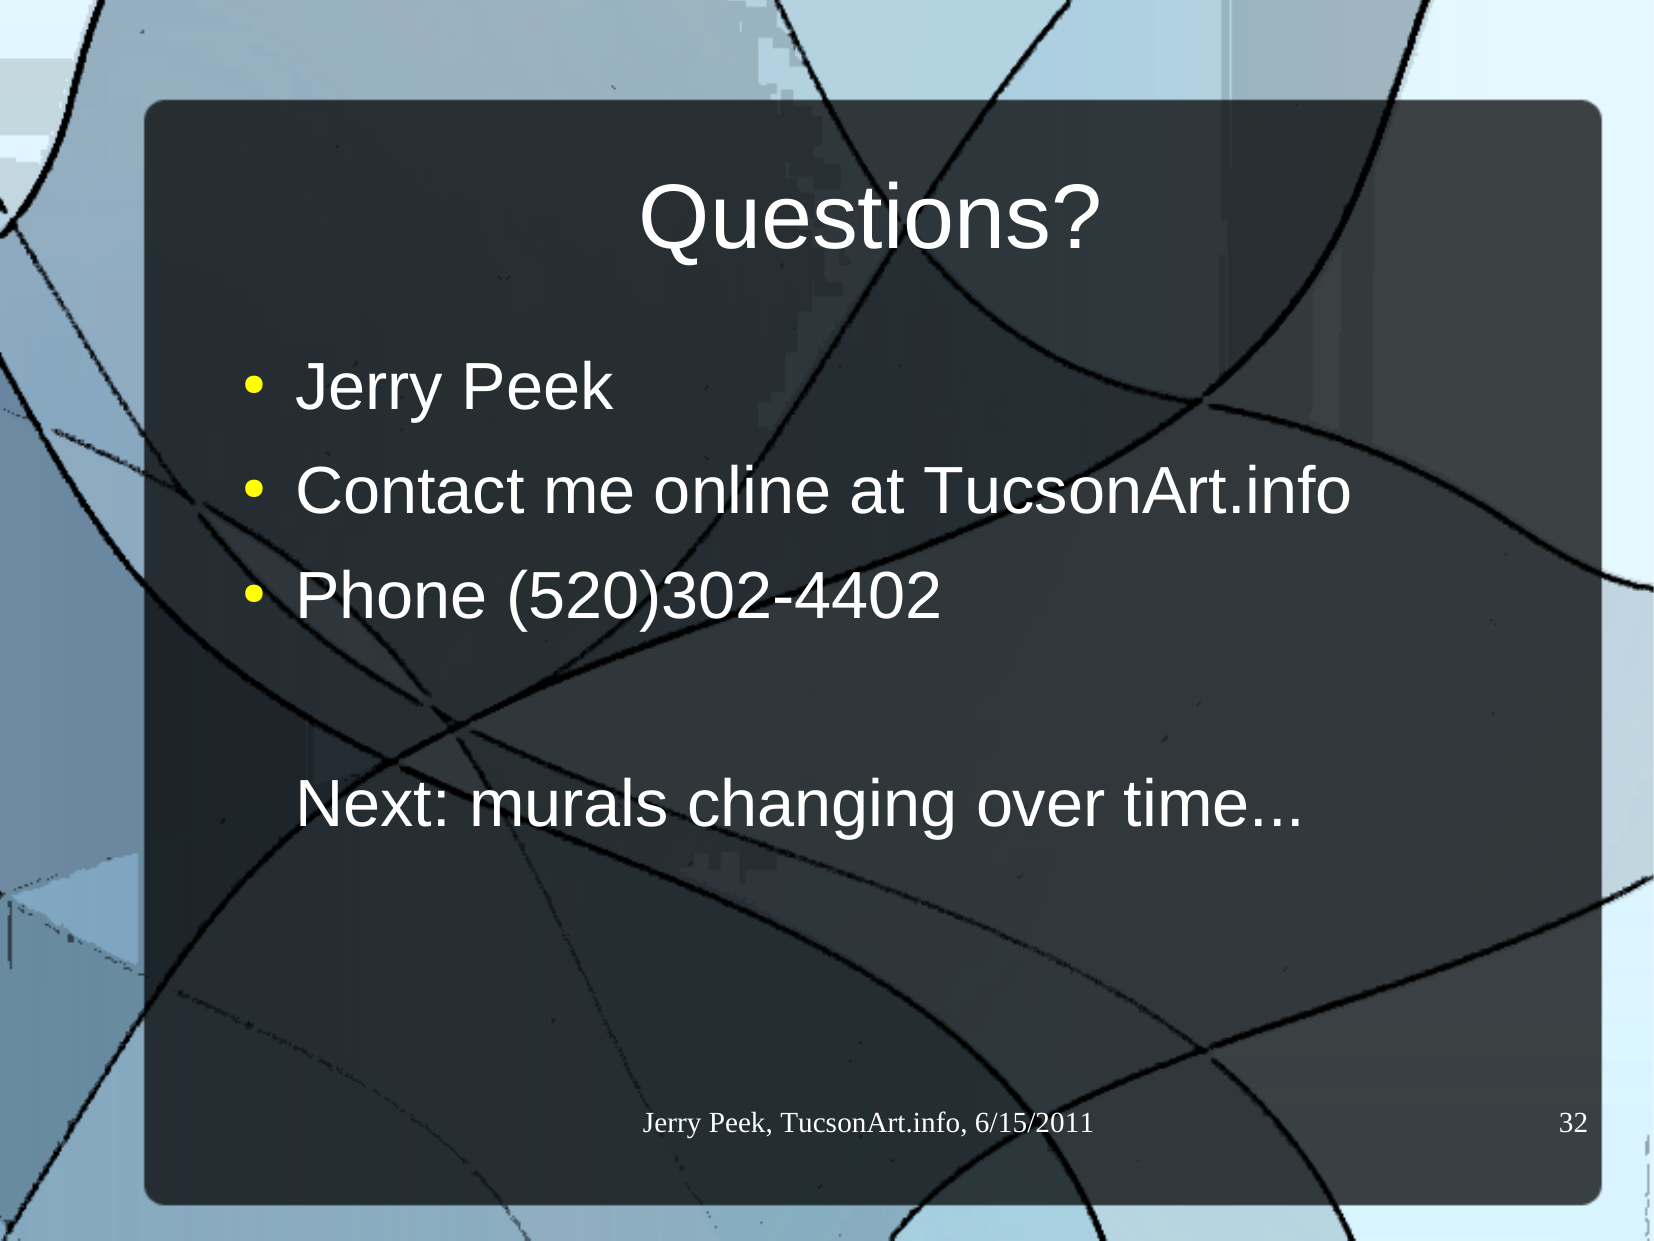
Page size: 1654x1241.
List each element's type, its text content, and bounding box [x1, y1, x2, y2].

picture [0, 0, 1654, 1241]
list Jerry Peek Contact me online at TucsonArt.info Phone (520)302-4402 Next: murals changing over time... [206, 349, 1571, 1034]
title Questions? [159, 108, 1583, 325]
